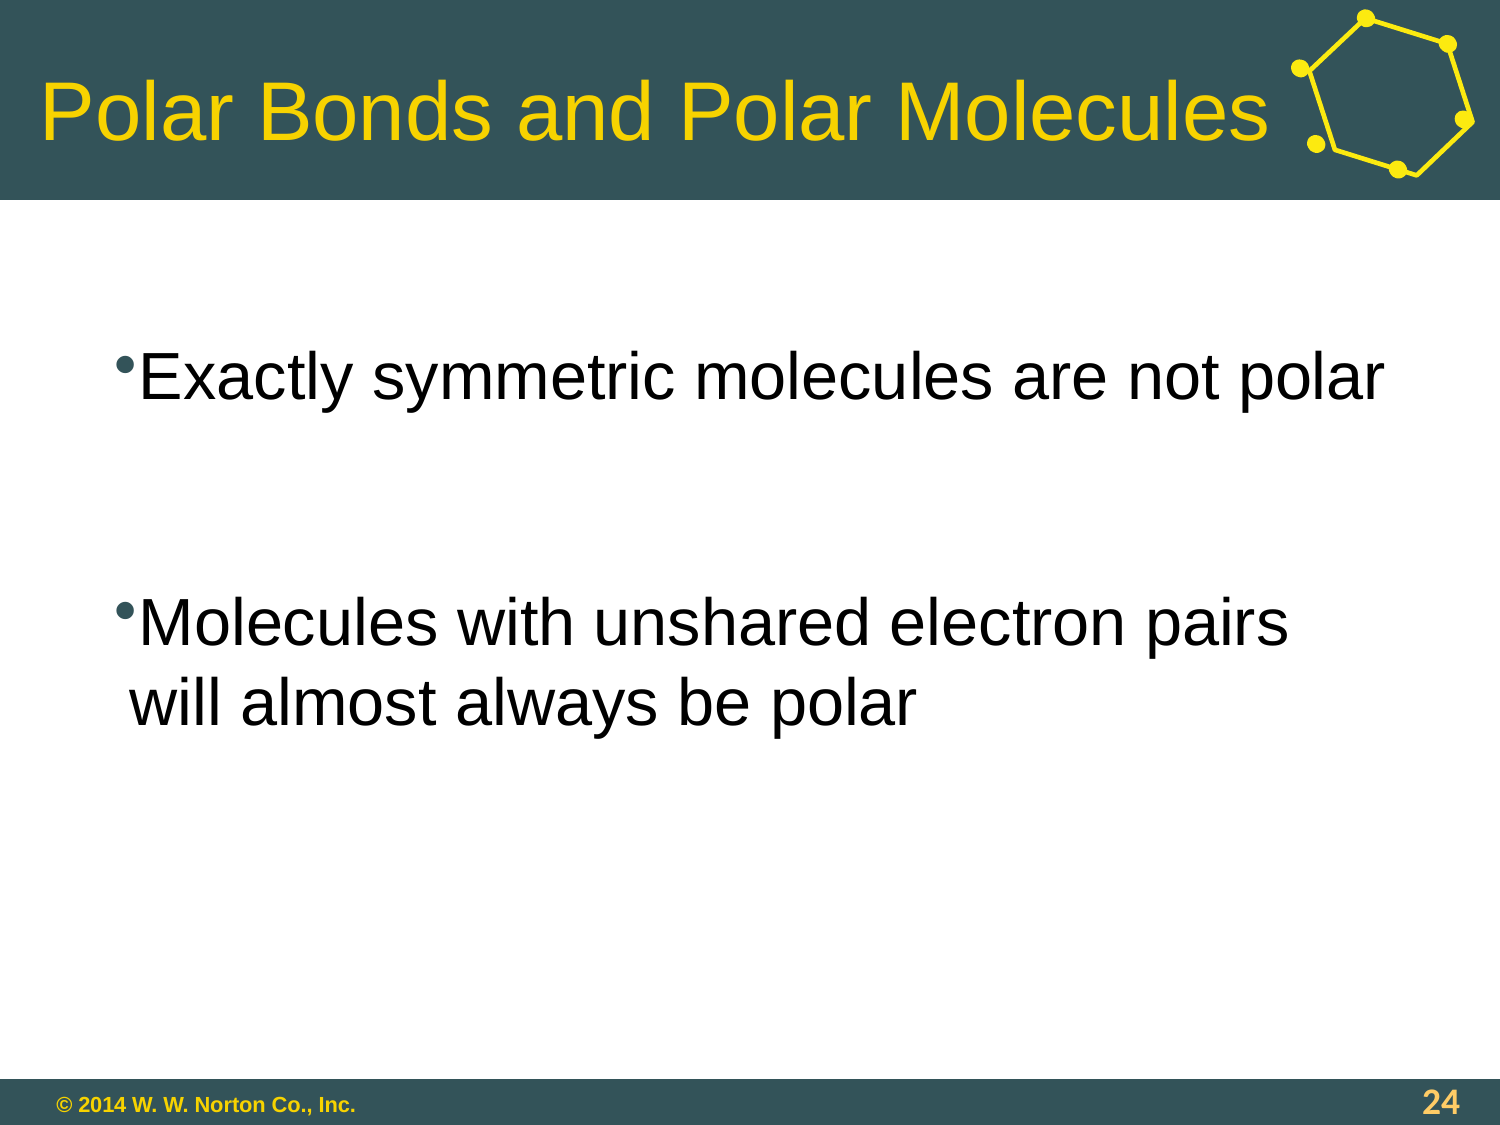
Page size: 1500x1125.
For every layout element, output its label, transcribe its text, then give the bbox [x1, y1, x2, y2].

list Exactly symmetric molecules are not polar Molecules with unshared electron pairs will almost always be polar [99, 324, 1413, 663]
slide_number <number> [1400, 1073, 1475, 1125]
title Polar Bonds and Polar Molecules [24, 19, 1288, 195]
